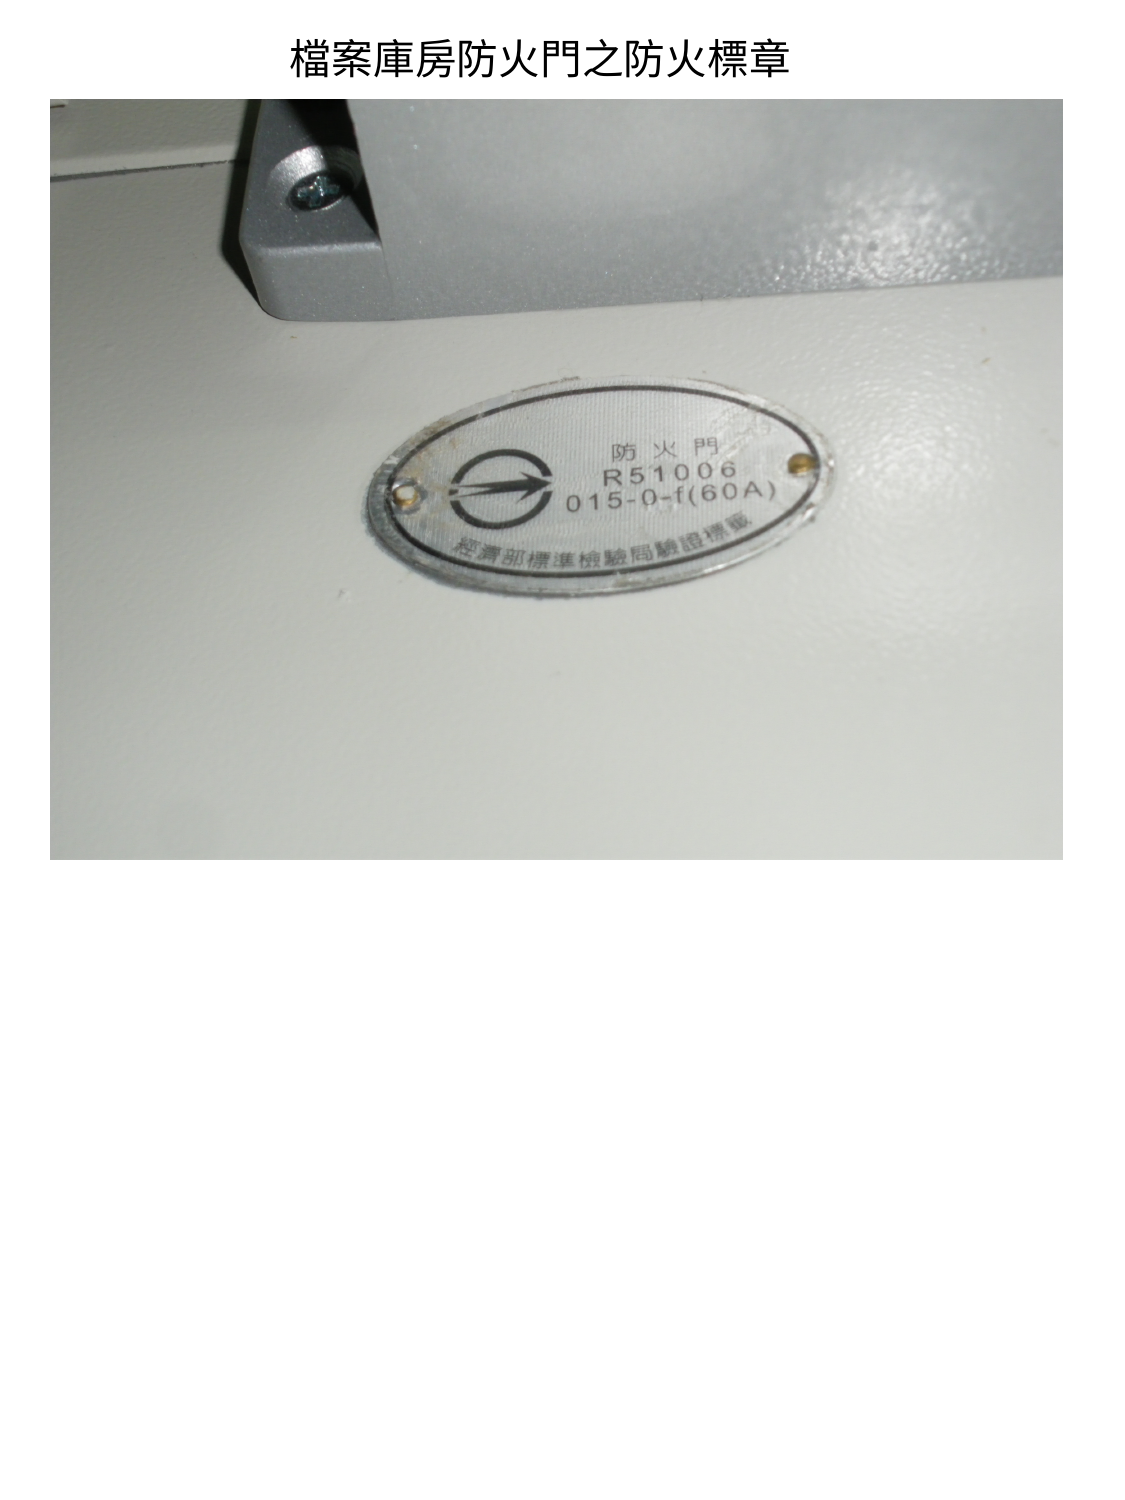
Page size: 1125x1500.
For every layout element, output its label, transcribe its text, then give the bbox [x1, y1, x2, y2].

text_box 檔案庫房防火門之防火標章 [275, 24, 851, 91]
picture [50, 99, 1063, 860]
